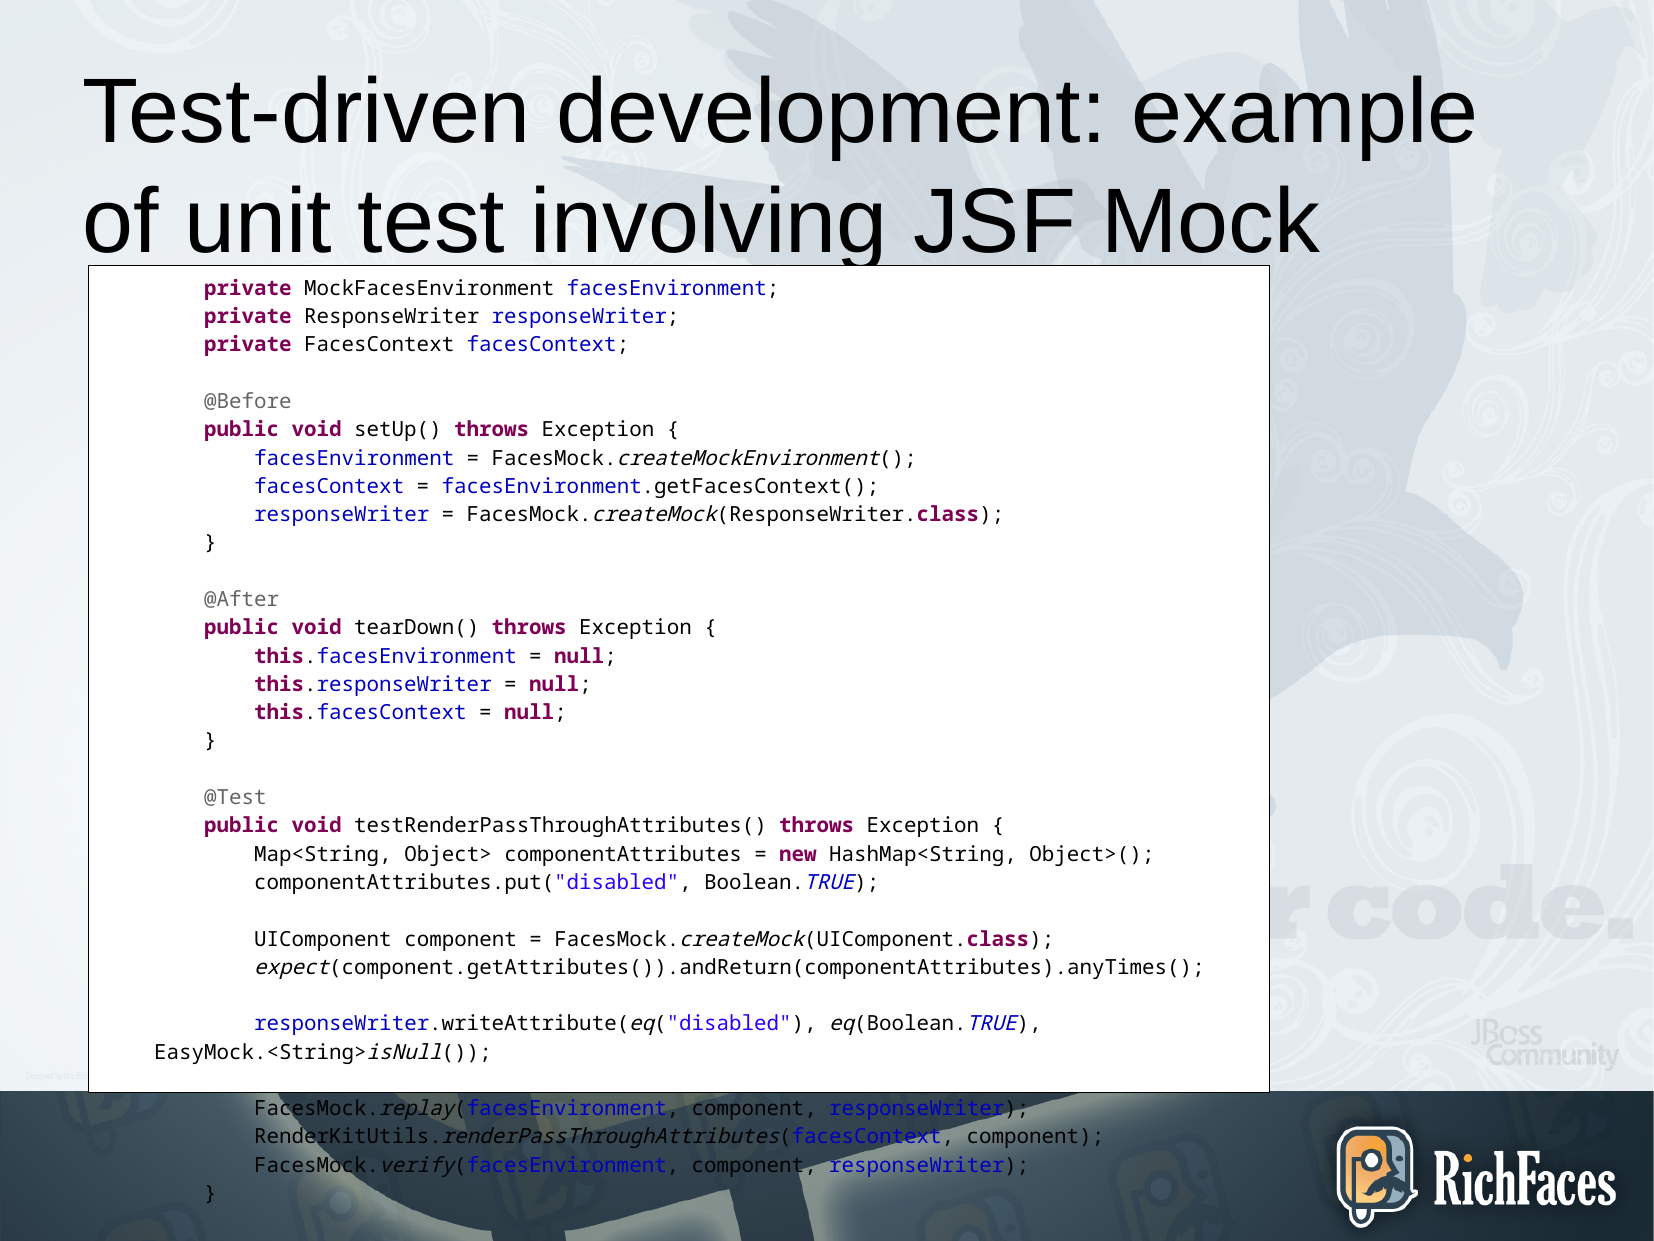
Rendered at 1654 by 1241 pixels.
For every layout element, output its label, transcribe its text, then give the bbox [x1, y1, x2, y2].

text_box private MockFacesEnvironment facesEnvironment; private ResponseWriter responseWriter; private FacesContext facesContext; @Before public void setUp() throws Exception { facesEnvironment = FacesMock.createMockEnvironment(); facesContext = facesEnvironment.getFacesContext(); responseWriter = FacesMock.createMock(ResponseWriter.class); } @After public void tearDown() throws Exception { this.facesEnvironment = null; this.responseWriter = null; this.facesContext = null; } @Test public void testRenderPassThroughAttributes() throws Exception { Map<String, Object> componentAttributes = new HashMap<String, Object>(); componentAttributes.put("disabled", Boolean.TRUE); UIComponent component = FacesMock.createMock(UIComponent.class); expect(component.getAttributes()).andReturn(componentAttributes).anyTimes(); responseWriter.writeAttribute(eq("disabled"), eq(Boolean.TRUE), EasyMock.<String>isNull()); FacesMock.replay(facesEnvironment, component, responseWriter); RenderKitUtils.renderPassThroughAttributes(facesContext, component); FacesMock.verify(facesEnvironment, component, responseWriter); } [89, 266, 1270, 1093]
list [82, 290, 1571, 1094]
title Test-driven development: example of unit test involving JSF Mock [82, 50, 1571, 256]
